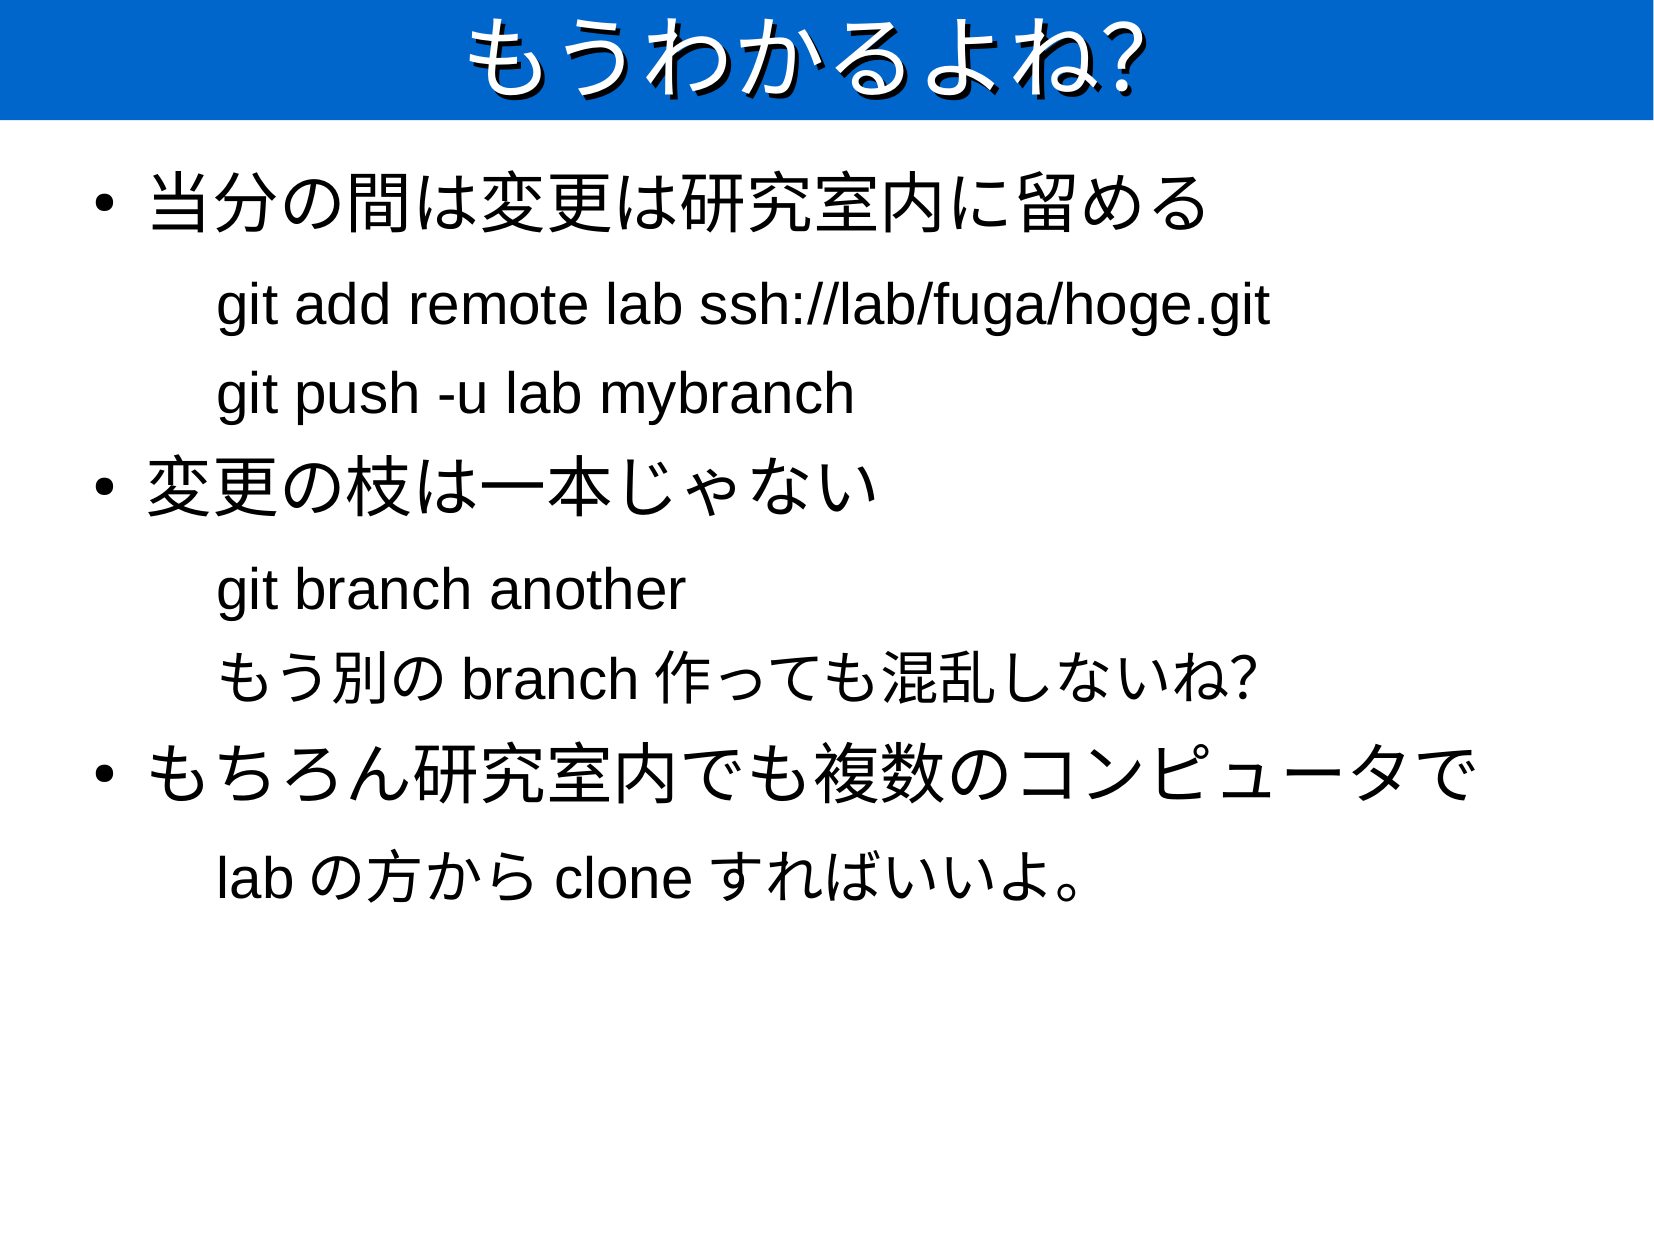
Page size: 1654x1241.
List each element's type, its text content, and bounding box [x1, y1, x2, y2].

list 当分の間は変更は研究室内に留める git add remote lab ssh://lab/fuga/hoge.git git push -u lab mybranch 変更の枝は一本じゃない git branch another もう別のbranch作っても混乱しないね？ もちろん研究室内でも複数のコンピュータで labの方からcloneすればいいよ。 [75, 165, 1576, 1171]
title もうわかるよね？ [0, 0, 1654, 121]
